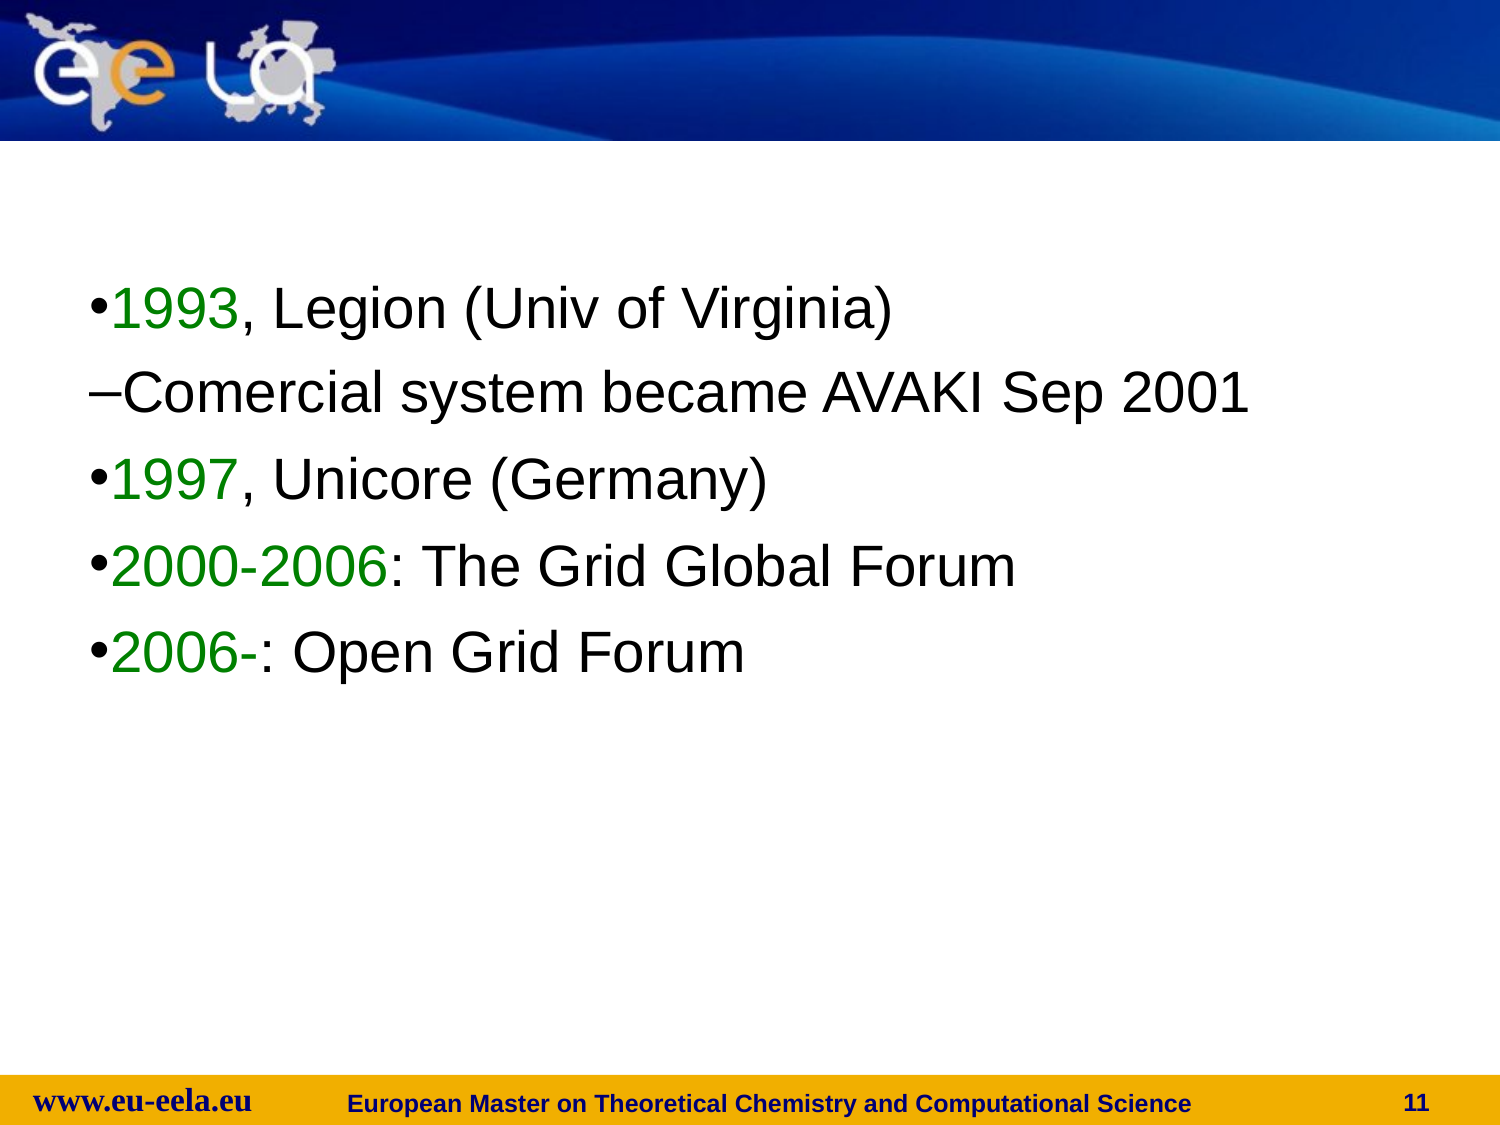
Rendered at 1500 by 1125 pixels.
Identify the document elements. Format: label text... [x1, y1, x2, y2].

text_box [1388, 1078, 1475, 1125]
text_box European Master on Theoretical Chemistry and Computational Science [332, 1080, 1388, 1125]
text_box 1993, Legion (Univ of Virginia) Comercial system became AVAKI Sep 2001 1997, Unicore (Germany) 2000-2006: The Grid Global Forum 2006-: Open Grid Forum [75, 262, 1426, 1006]
